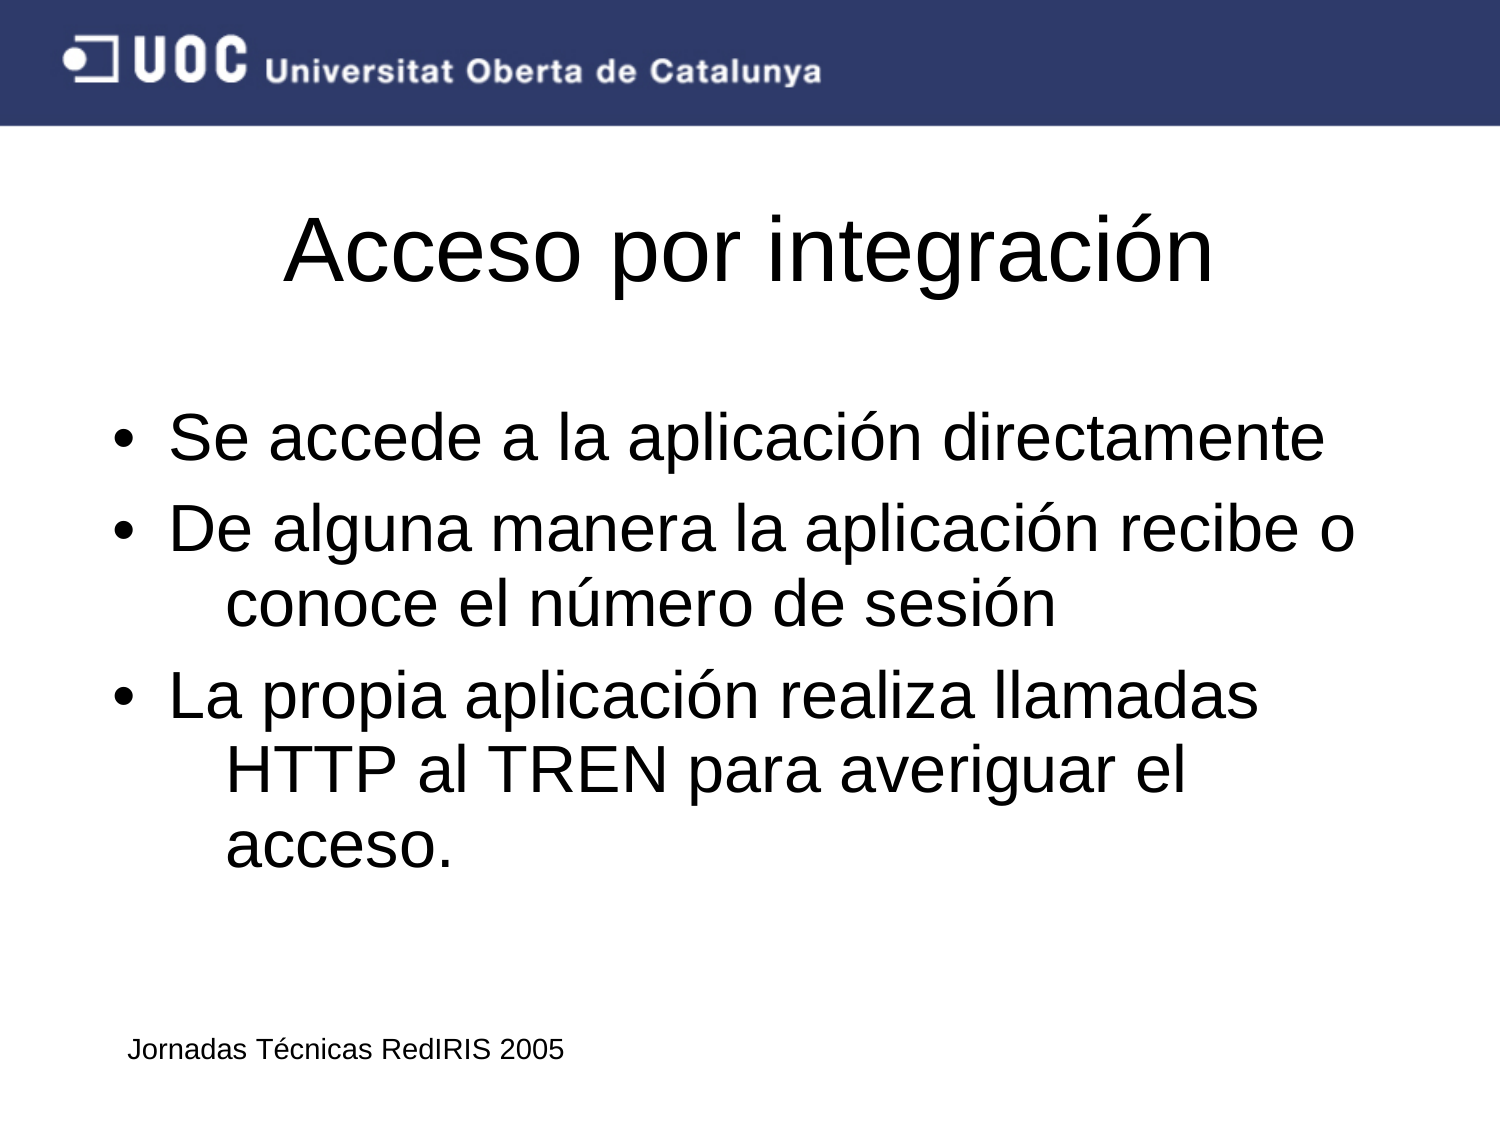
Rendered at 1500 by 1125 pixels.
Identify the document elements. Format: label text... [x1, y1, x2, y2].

picture [0, 0, 1500, 1125]
list Se accede a la aplicación directamente De alguna manera la aplicación recibe o conoce el número de sesión La propia aplicación realiza llamadas HTTP al TREN para averiguar el acceso. [112, 399, 1388, 1095]
title Acceso por integración [112, 131, 1388, 367]
